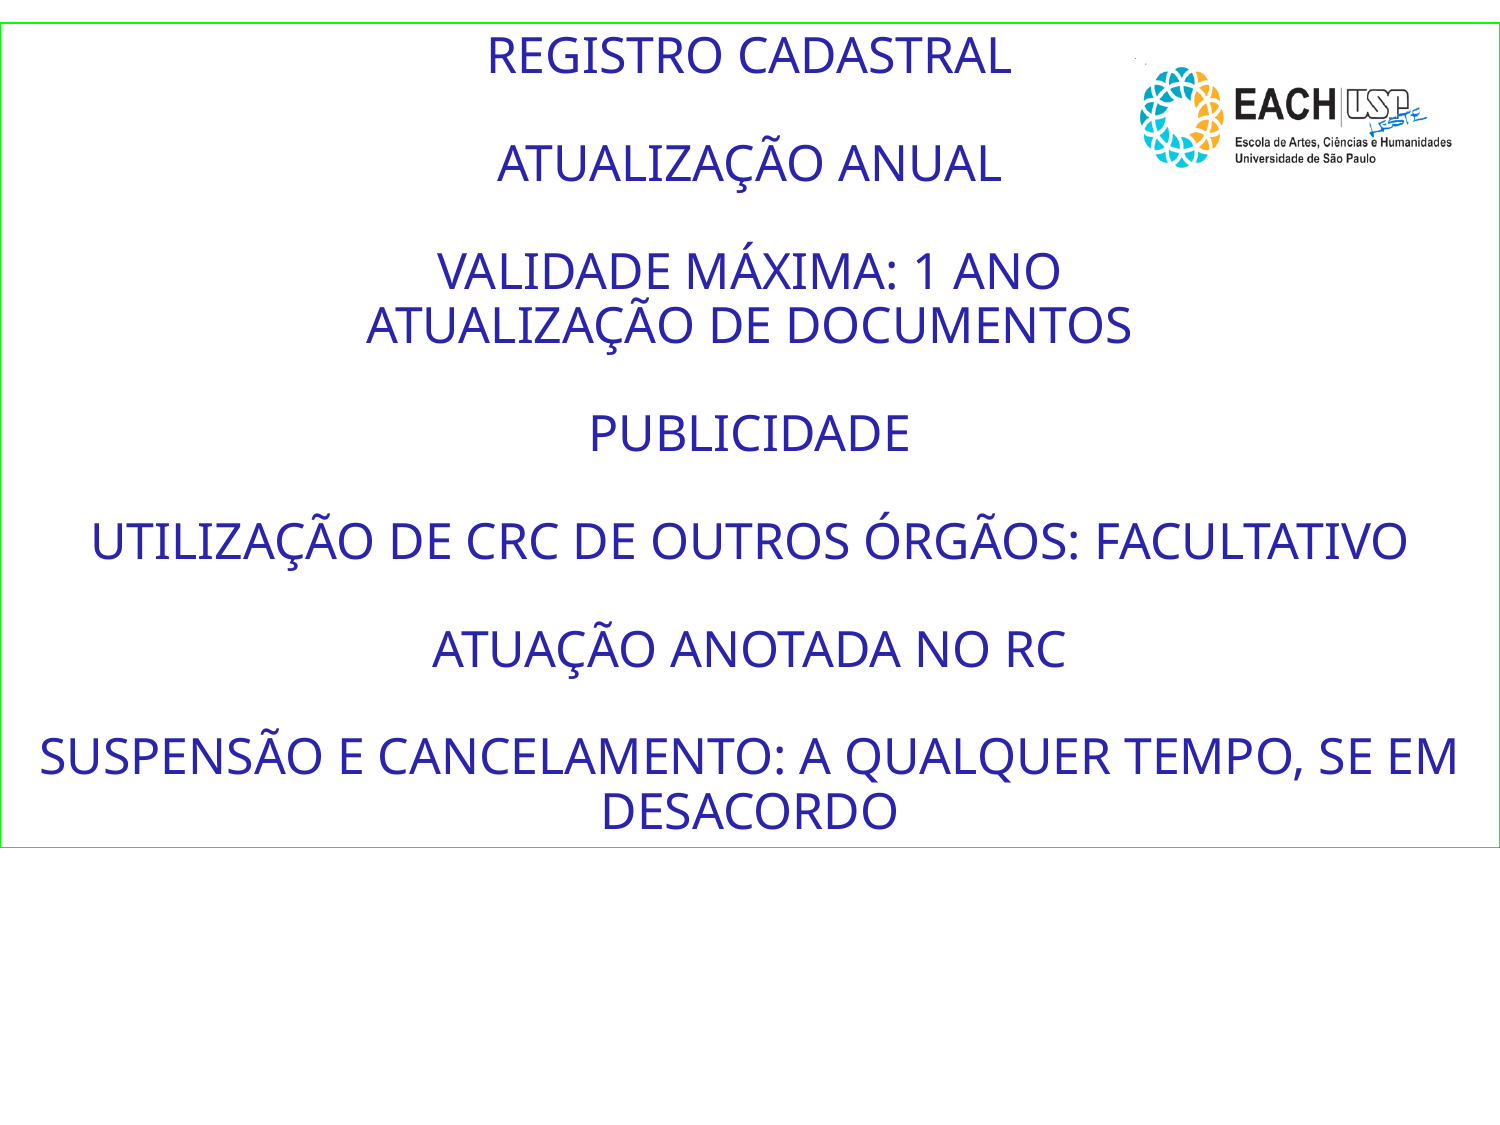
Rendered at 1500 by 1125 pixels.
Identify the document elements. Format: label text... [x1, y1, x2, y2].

text_box REGISTRO CADASTRAL ATUALIZAÇÃO ANUAL VALIDADE MÁXIMA: 1 ANO ATUALIZAÇÃO DE DOCUMENTOS PUBLICIDADE UTILIZAÇÃO DE CRC DE OUTROS ÓRGÃOS: FACULTATIVO ATUAÇÃO ANOTADA NO RC SUSPENSÃO E CANCELAMENTO: A QUALQUER TEMPO, SE EM DESACORDO [0, 22, 1500, 848]
